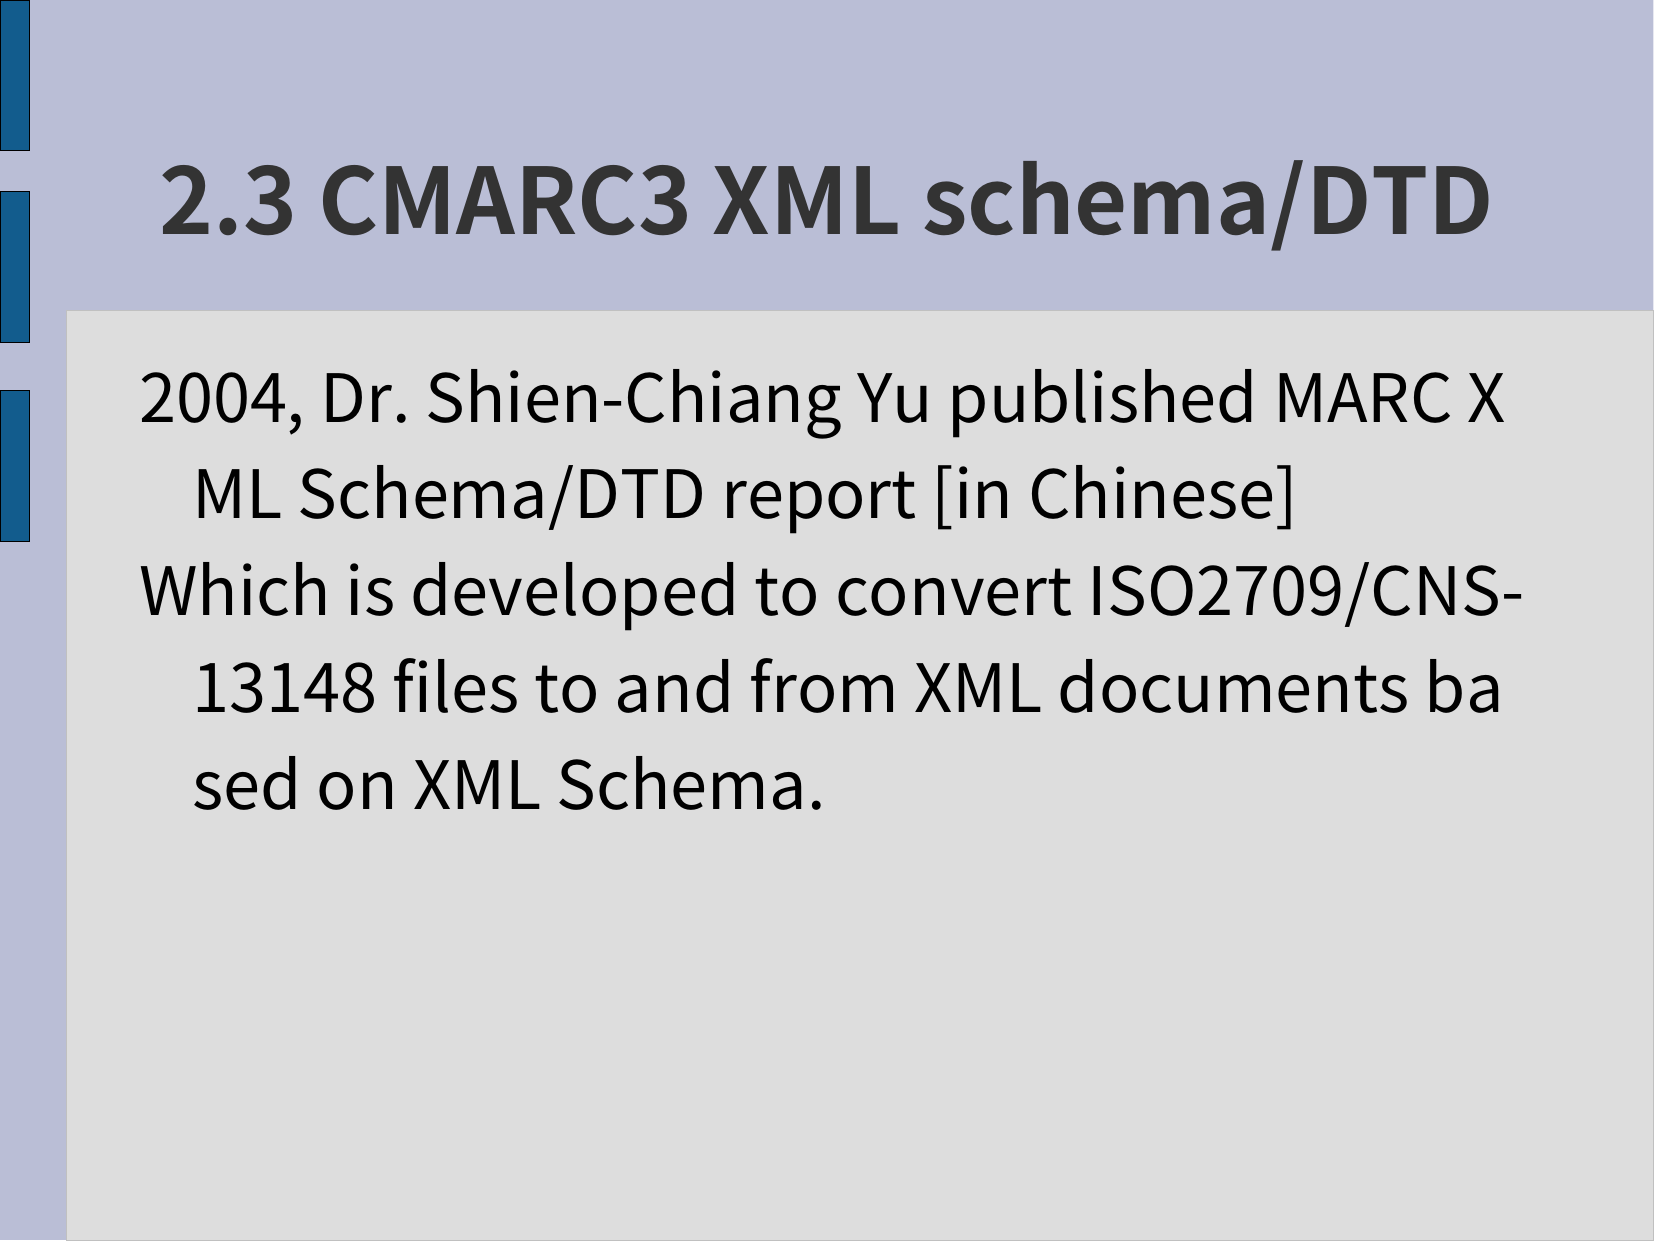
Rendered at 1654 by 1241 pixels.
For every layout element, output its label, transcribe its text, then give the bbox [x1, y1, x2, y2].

list 2004, Dr. Shien-Chiang Yu published MARC XML Schema/DTD report [in Chinese] Which is developed to convert ISO2709/CNS-13148 files to and from XML documents based on XML Schema. [121, 344, 1534, 1127]
title 2.3 CMARC3 XML schema/DTD [121, 91, 1534, 299]
